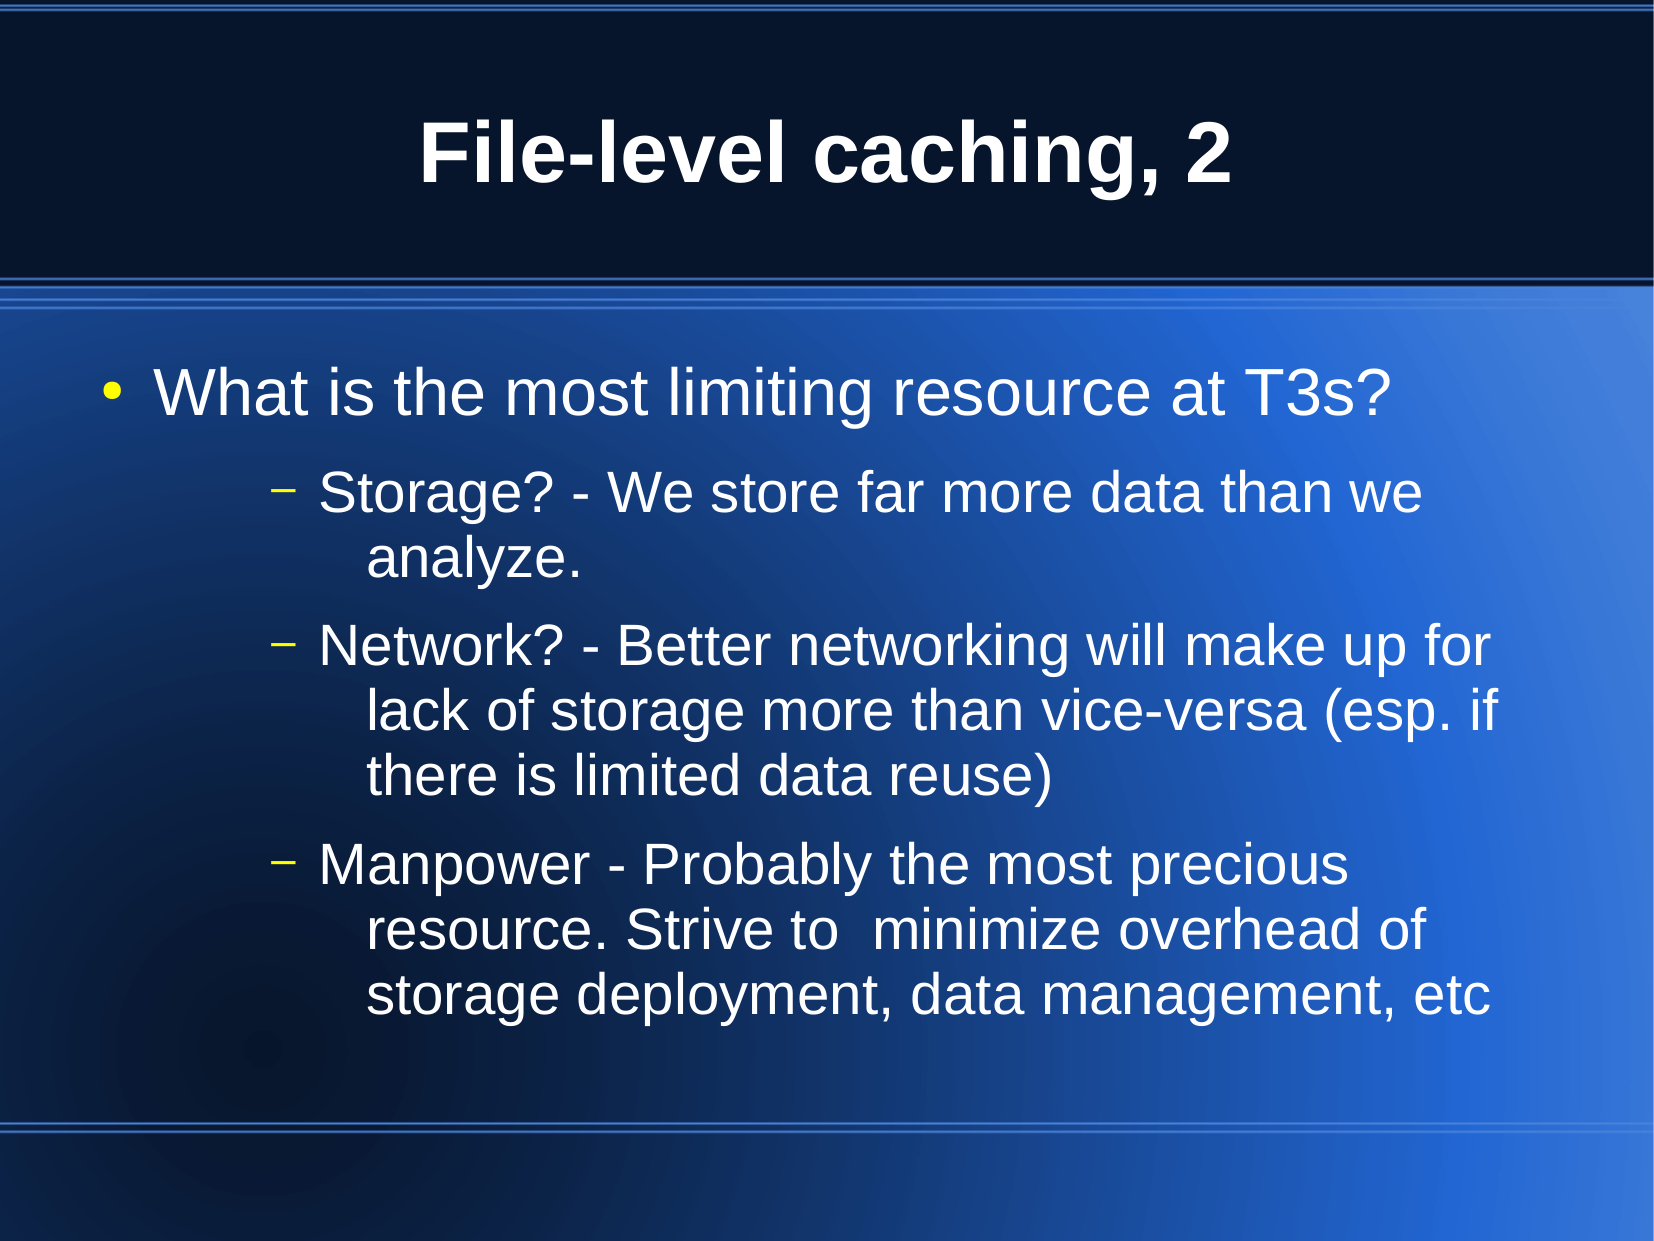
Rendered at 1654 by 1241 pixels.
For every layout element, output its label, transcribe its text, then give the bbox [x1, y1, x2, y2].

title File-level caching, 2 [82, 49, 1571, 257]
list What is the most limiting resource at T3s? Storage? - We store far more data than we analyze. Network? - Better networking will make up for lack of storage more than vice-versa (esp. if there is limited data reuse) Manpower - Probably the most precious resource. Strive to minimize overhead of storage deployment, data management, etc [82, 355, 1571, 1116]
picture [0, 0, 1654, 1241]
